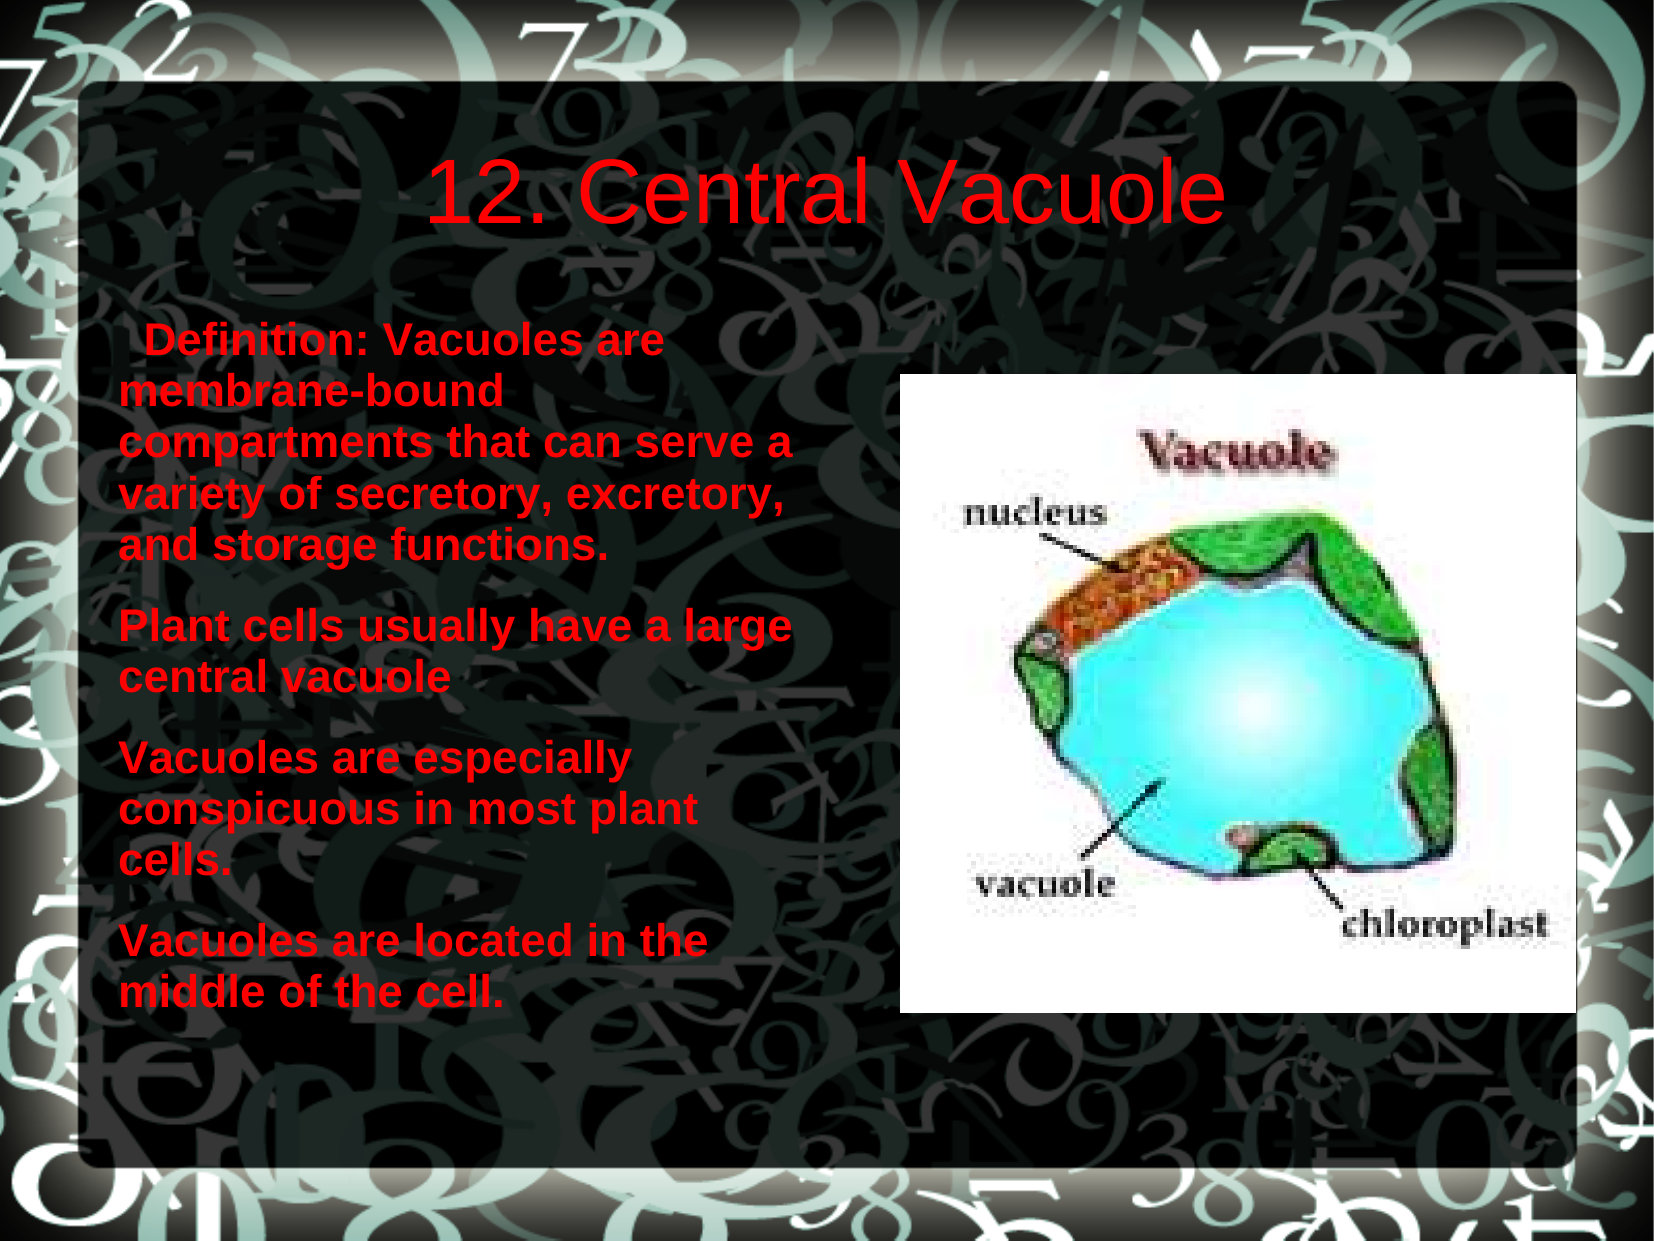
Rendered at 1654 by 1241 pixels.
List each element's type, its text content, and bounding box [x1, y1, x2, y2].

title 12. Central Vacuole [82, 95, 1571, 289]
list Definition: Vacuoles are membrane-bound compartments that can serve a variety of secretory, excretory, and storage functions. Plant cells usually have a large central vacuole Vacuoles are especially conspicuous in most plant cells. Vacuoles are located in the middle of the cell. [118, 313, 813, 1030]
picture [0, 0, 1654, 1241]
